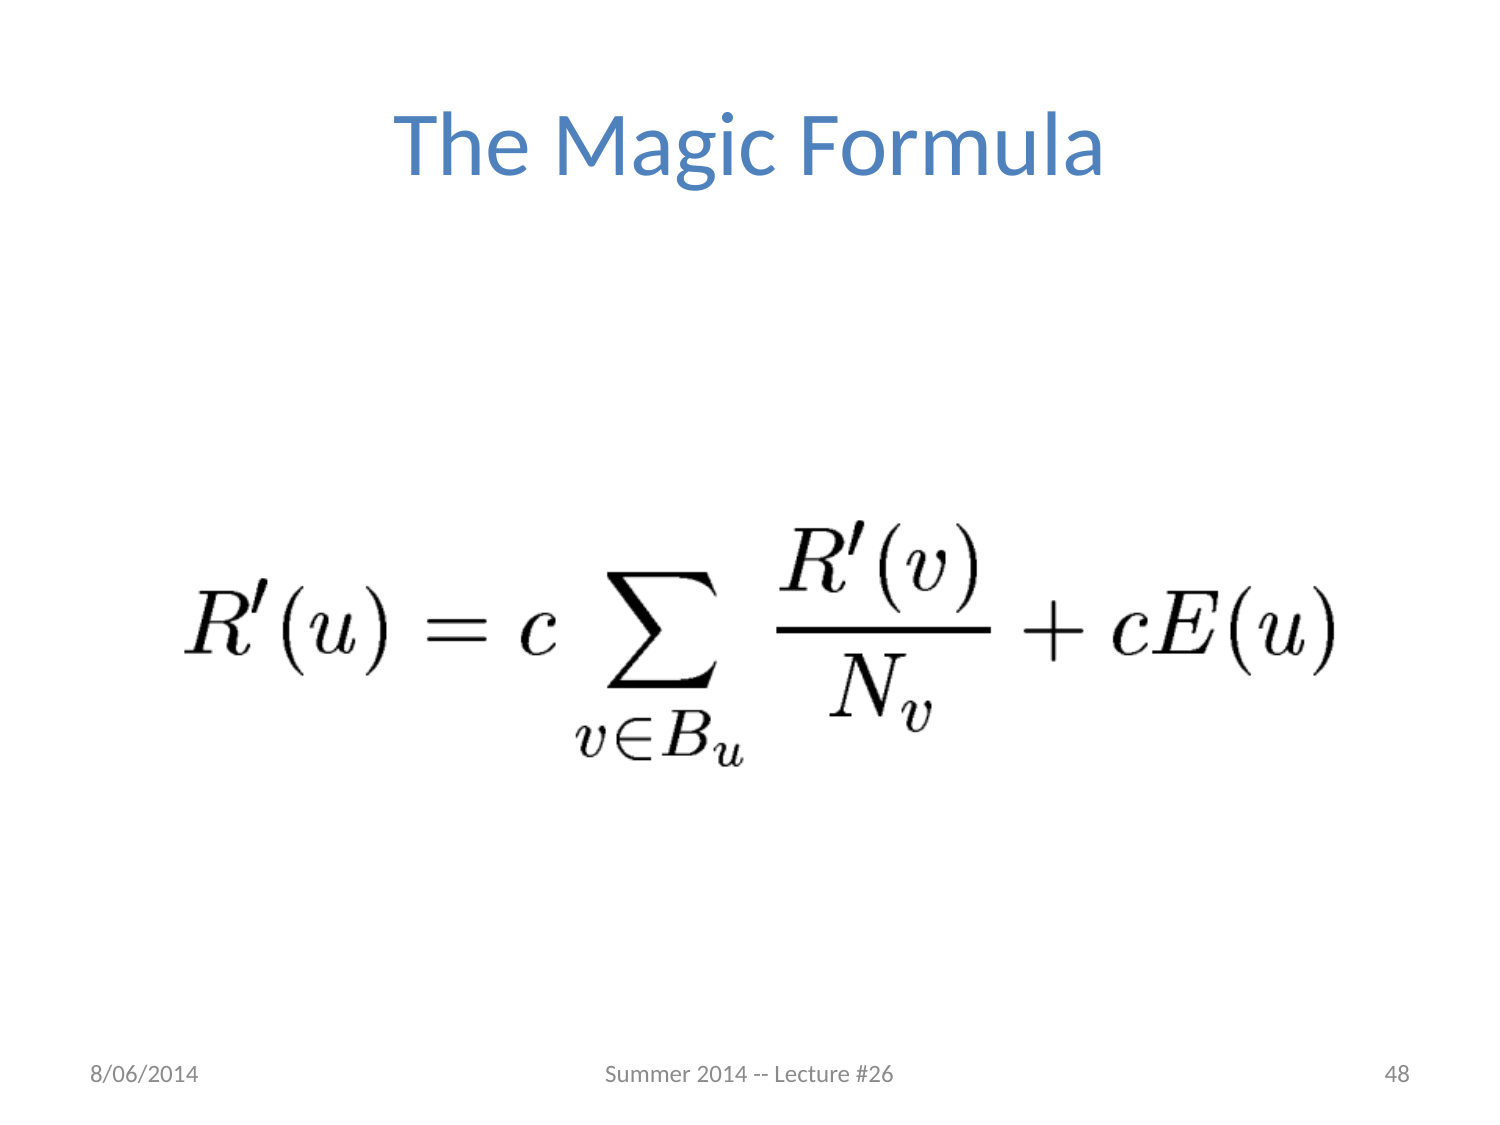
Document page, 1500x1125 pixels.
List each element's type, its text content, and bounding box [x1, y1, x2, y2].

picture [75, 262, 1425, 1005]
title The Magic Formula [75, 45, 1425, 233]
footer Summer 2014 -- Lecture #26 [512, 1042, 988, 1103]
slide_number 8/06/2014 [75, 1042, 425, 1103]
slide_number <number> [1074, 1042, 1425, 1103]
